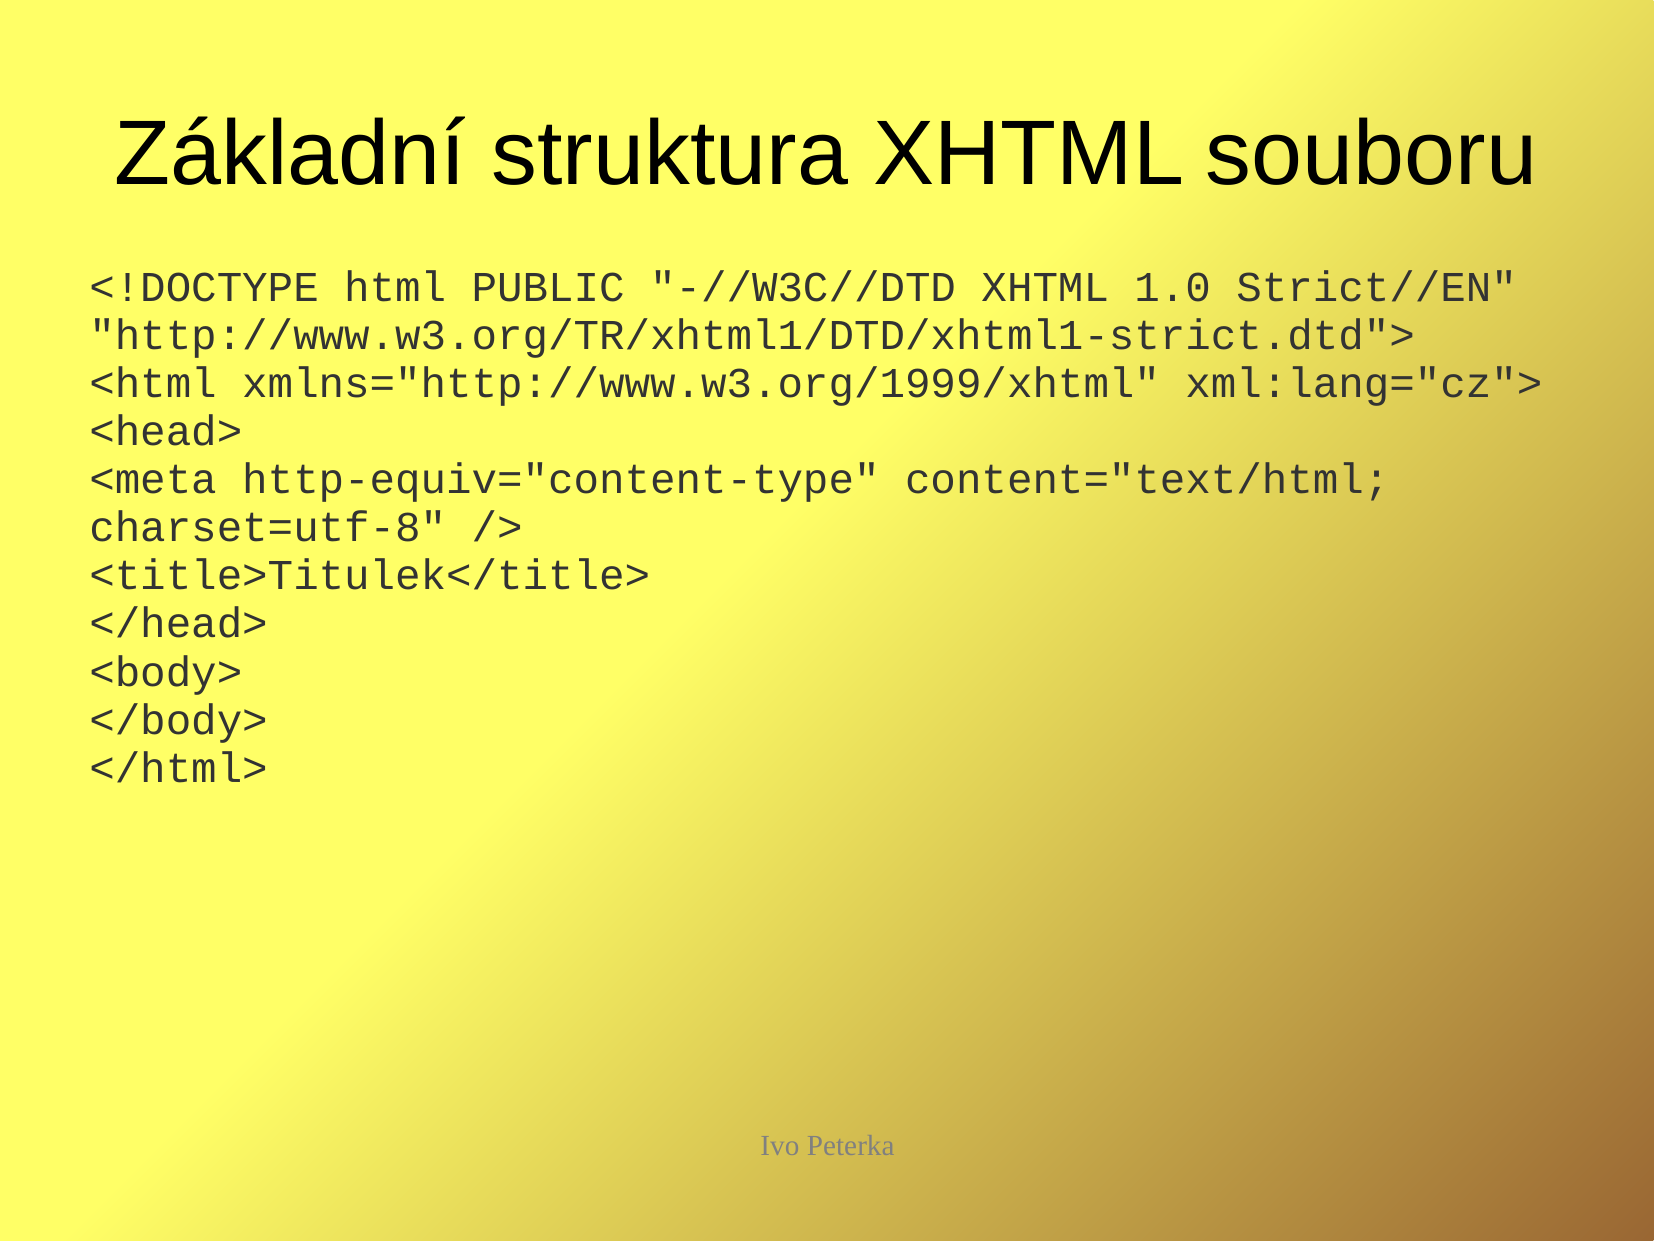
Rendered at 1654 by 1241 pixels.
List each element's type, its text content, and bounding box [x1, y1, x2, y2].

chart [88, 265, 1576, 1084]
title Základní struktura XHTML souboru [82, 49, 1571, 257]
